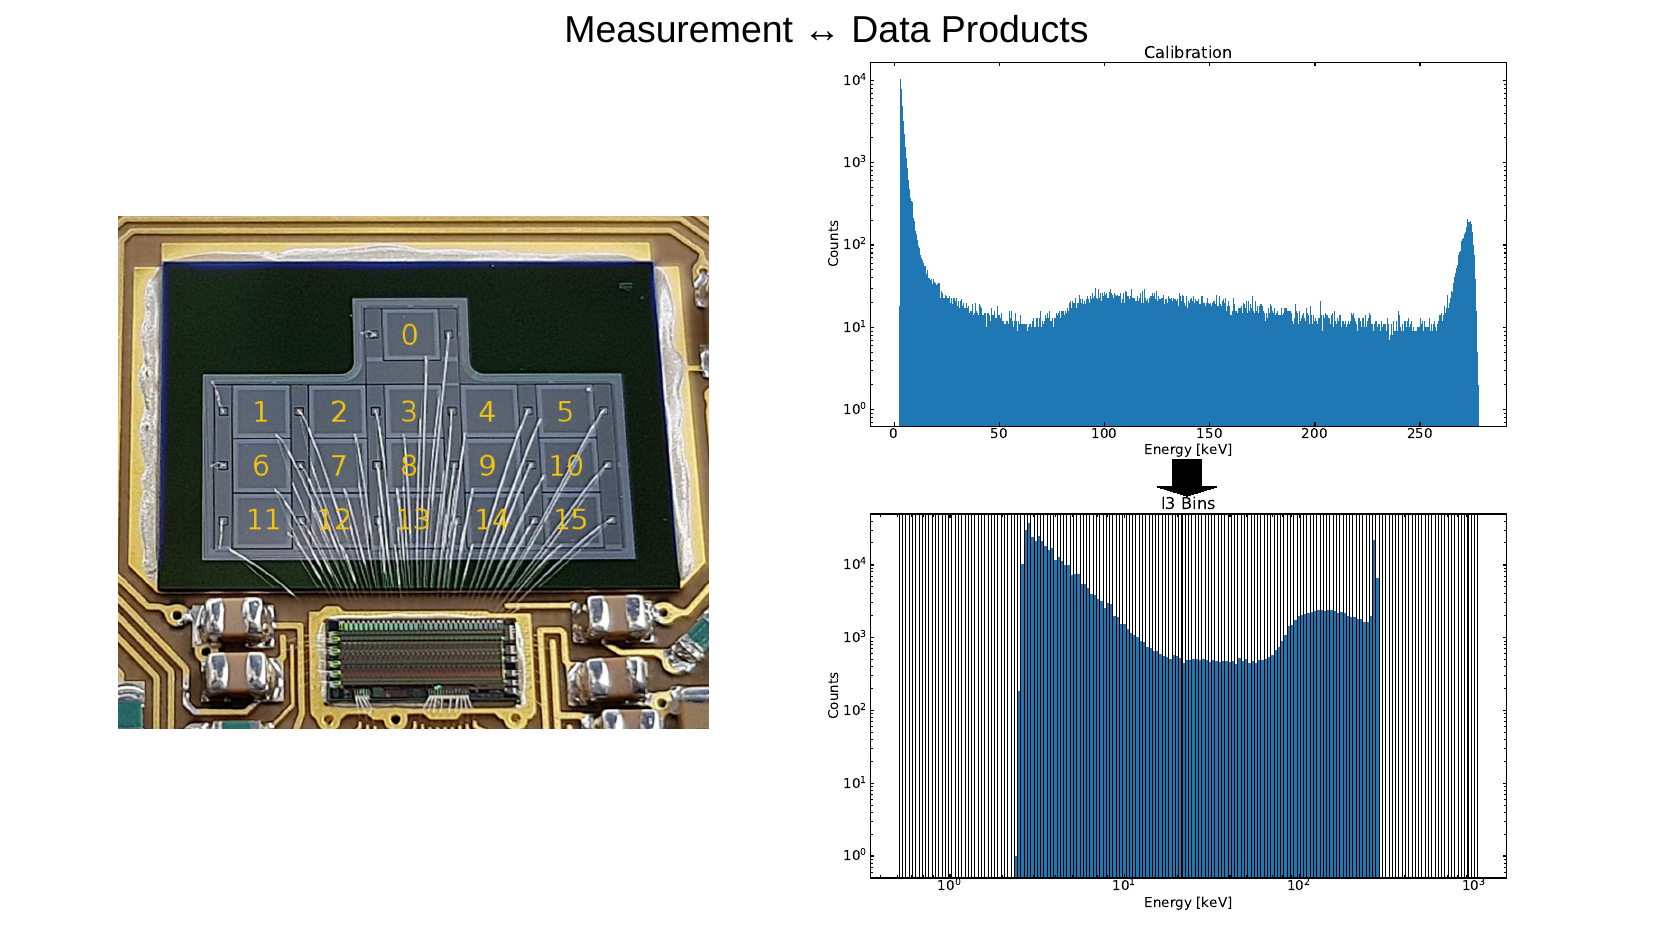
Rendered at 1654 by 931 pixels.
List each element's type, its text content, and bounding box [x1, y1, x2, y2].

text_box [1157, 459, 1217, 497]
text_box Measurement ↔ Data Products [549, 1, 1104, 58]
picture [767, 0, 1590, 931]
picture [118, 216, 709, 729]
